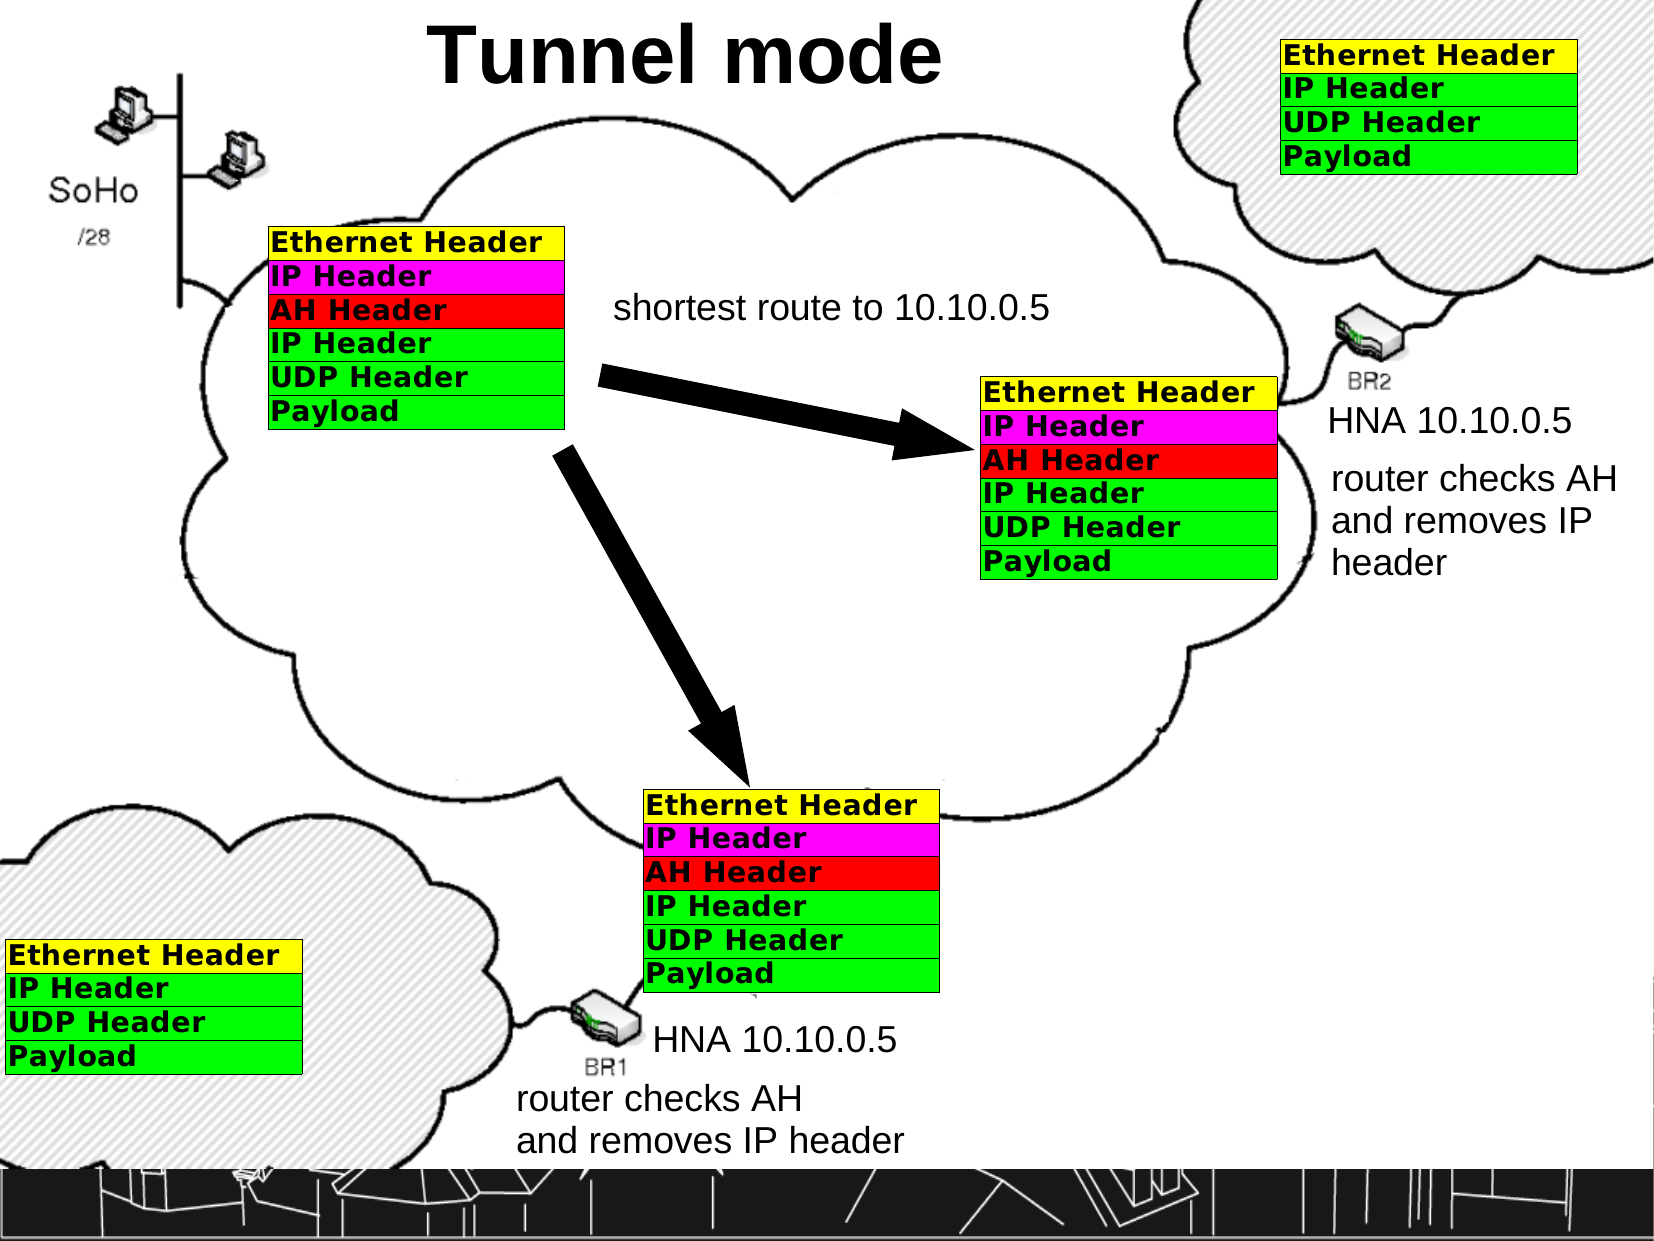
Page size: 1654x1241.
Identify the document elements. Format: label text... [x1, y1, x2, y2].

text_box router checks AH and removes IP header [501, 1069, 1027, 1169]
chart [641, 787, 1201, 995]
text_box HNA 10.10.0.5 [637, 1011, 913, 1069]
text_box HNA 10.10.0.5 [1312, 391, 1588, 449]
text_box router checks AH and removes IP header [1316, 450, 1654, 591]
chart [266, 225, 826, 432]
text_box Tunnel mode [411, 0, 961, 109]
text_box shortest route to 10.10.0.5 [826, 279, 1066, 336]
chart [978, 375, 1538, 582]
picture [0, 0, 1654, 1241]
chart [3, 937, 563, 1125]
chart [1278, 37, 1654, 225]
